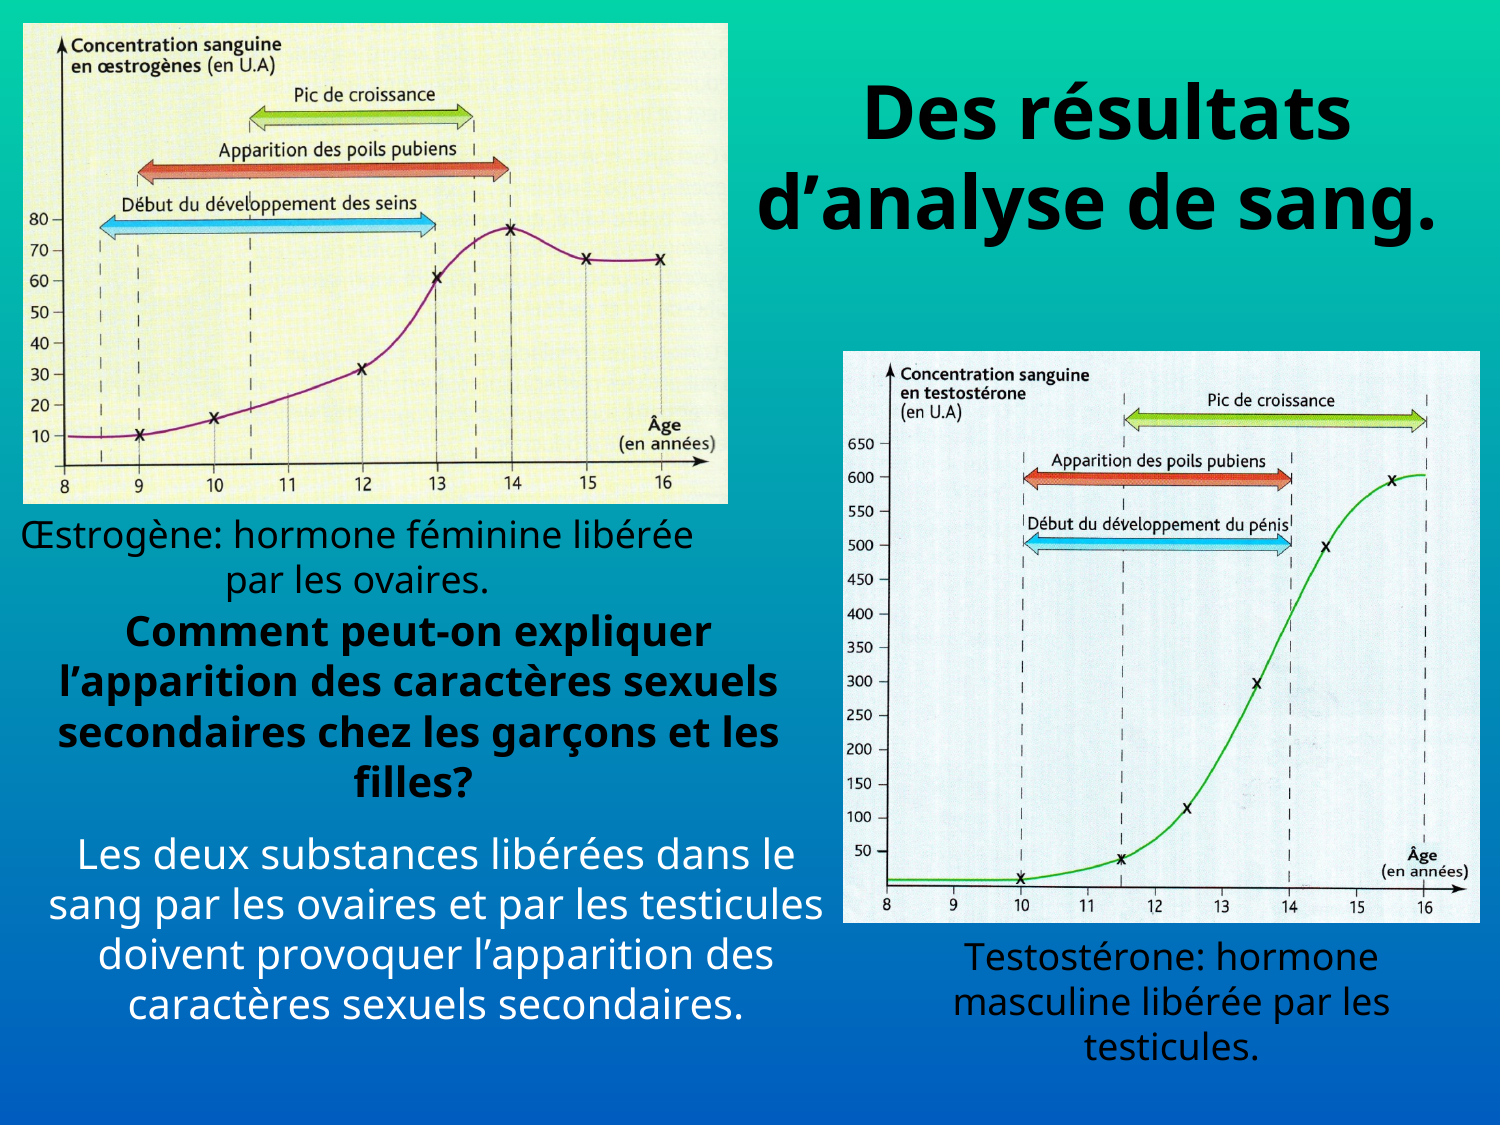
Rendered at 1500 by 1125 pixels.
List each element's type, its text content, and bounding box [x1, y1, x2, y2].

text_box Testostérone: hormone masculine libérée par les testicules. [925, 925, 1419, 1077]
title Des résultats d’analyse de sang. [738, 23, 1477, 286]
picture [23, 23, 728, 504]
text_box Comment peut-on expliquer l’apparition des caractères sexuels secondaires chez les garçons et les filles? [0, 597, 838, 814]
text_box Les deux substances libérées dans le sang par les ovaires et par les testicules doivent provoquer l’apparition des caractères sexuels secondaires. [23, 820, 850, 1036]
text_box Œstrogène: hormone féminine libérée par les ovaires. [0, 503, 715, 610]
picture [838, 351, 1500, 923]
